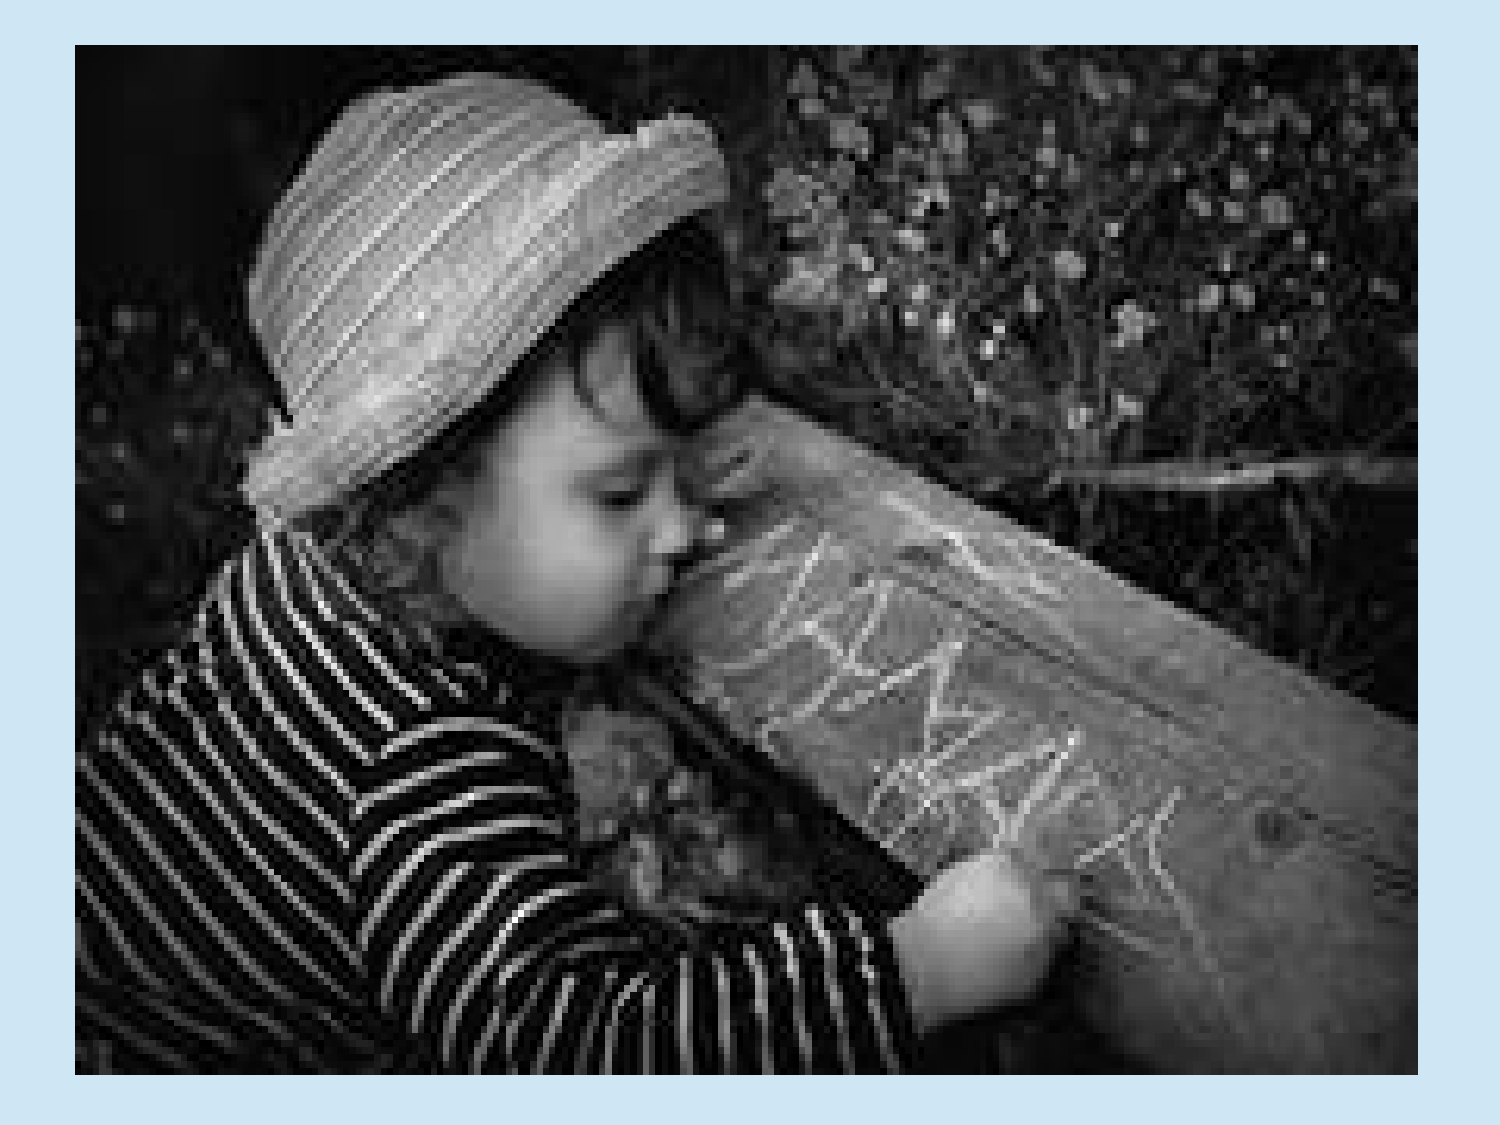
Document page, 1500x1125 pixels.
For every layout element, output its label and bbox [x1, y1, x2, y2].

title [1418, 45, 1425, 233]
picture [75, 45, 1418, 1075]
